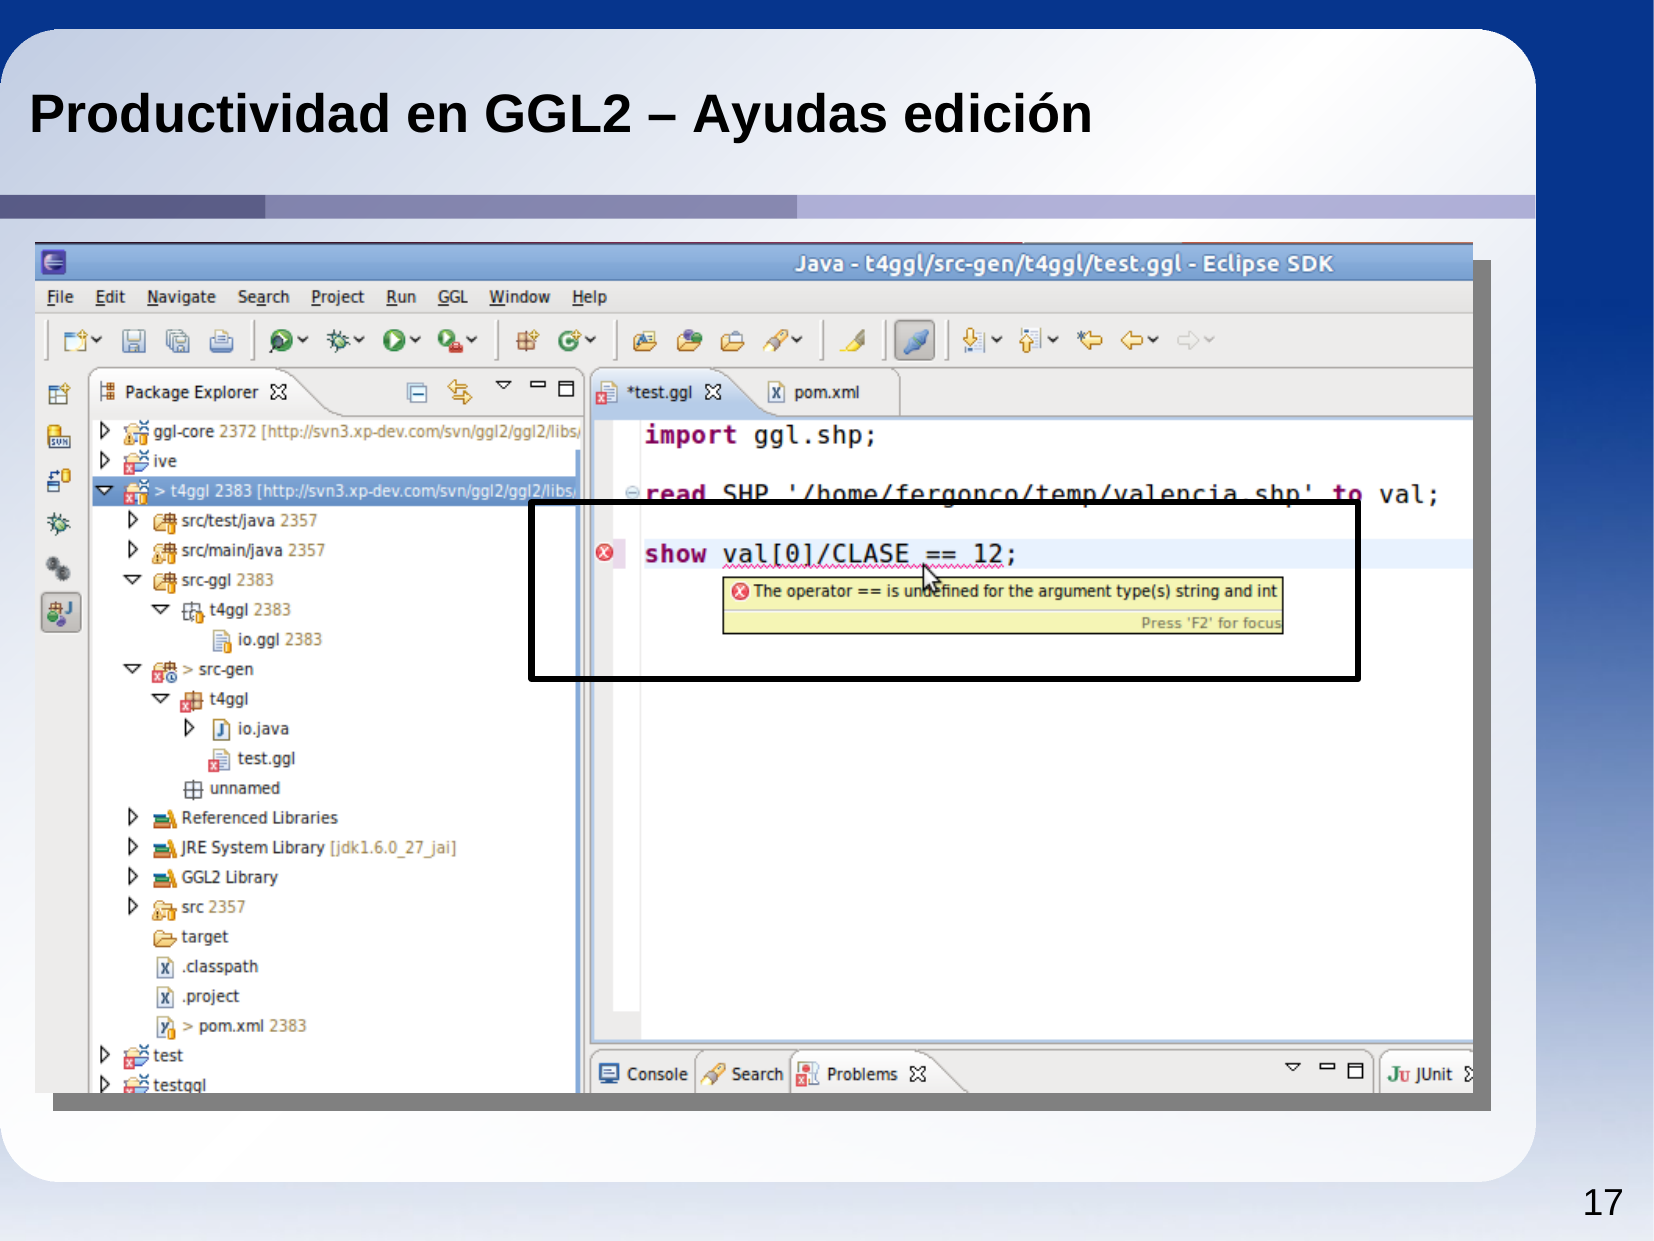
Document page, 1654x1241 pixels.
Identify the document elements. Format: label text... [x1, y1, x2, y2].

picture [35, 242, 1473, 1093]
picture [0, 0, 1654, 1241]
title Productividad en GGL2 – Ayudas edición [29, 49, 1506, 178]
